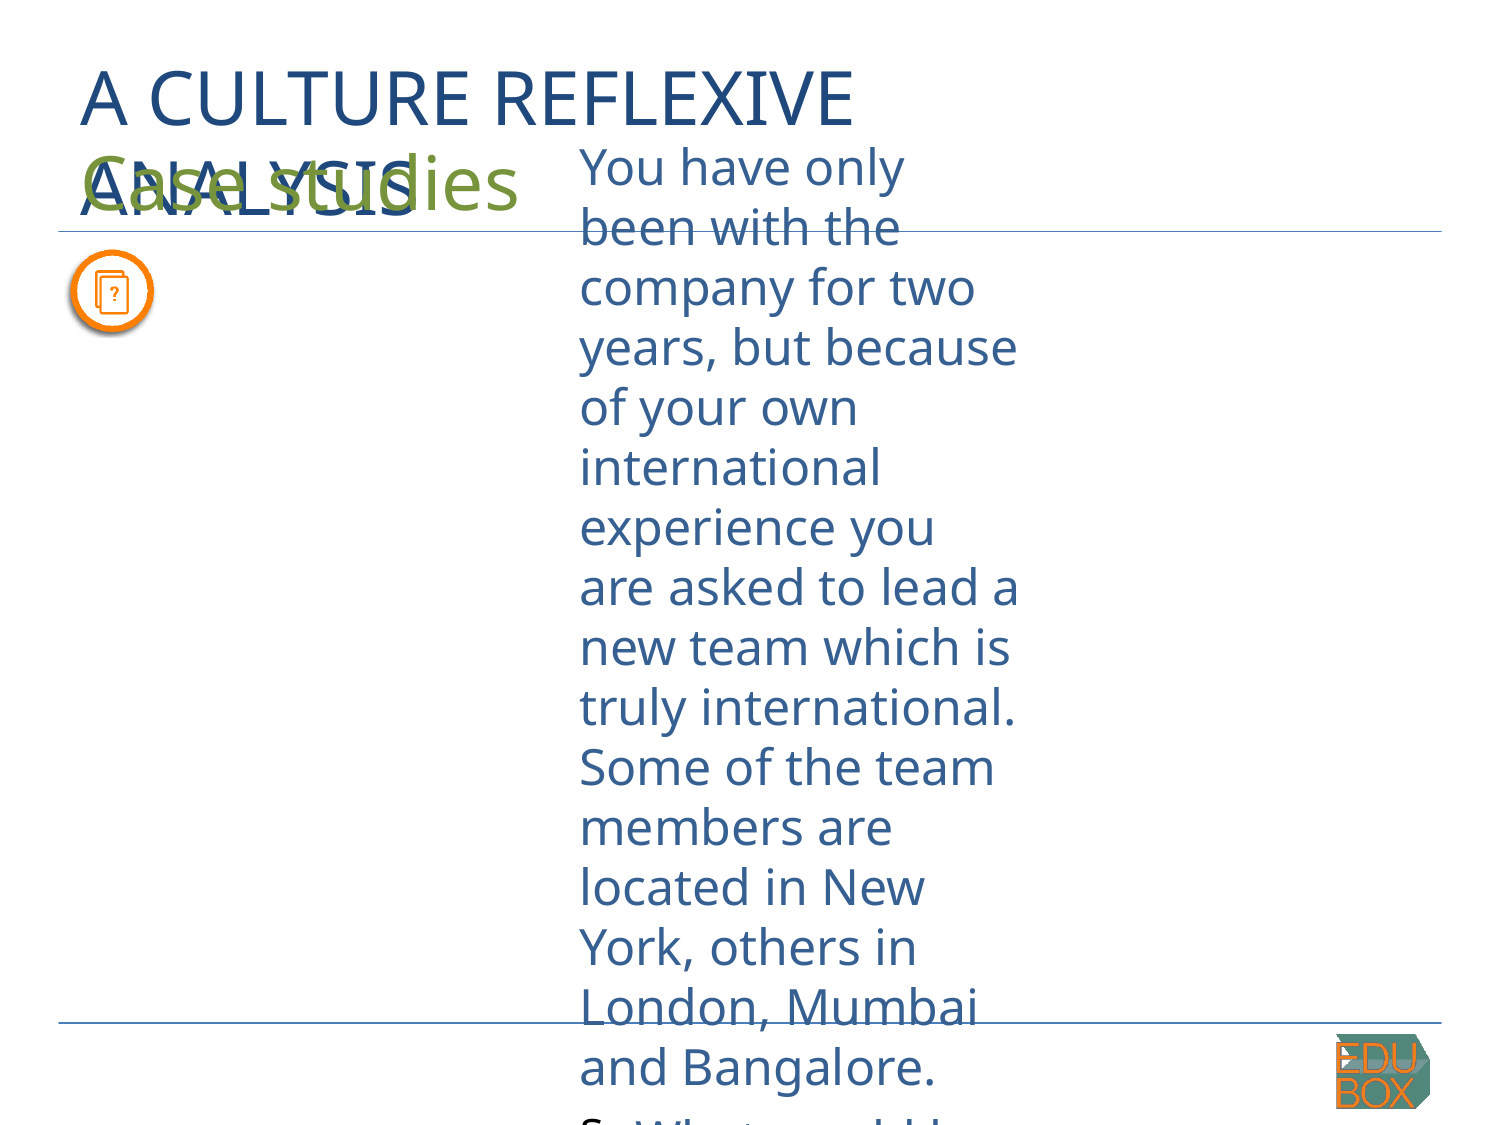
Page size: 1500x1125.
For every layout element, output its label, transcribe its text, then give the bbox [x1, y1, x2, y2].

title A CULTURE REFLEXIVE ANALYSIS [64, 42, 1412, 153]
picture [1328, 1028, 1437, 1114]
list Case studies [64, 127, 1040, 247]
picture [64, 243, 160, 339]
list You have only been with the company for two years, but because of your own international experience you are asked to lead a new team which is truly international. Some of the team members are located in New York, others in London, Mumbai and Bangalore. What would be key aspects to consider and questions to ask when leading this team and working together? Answer this question with reference to the three perspectives of the culture-reflexive approach. [159, 259, 1412, 992]
